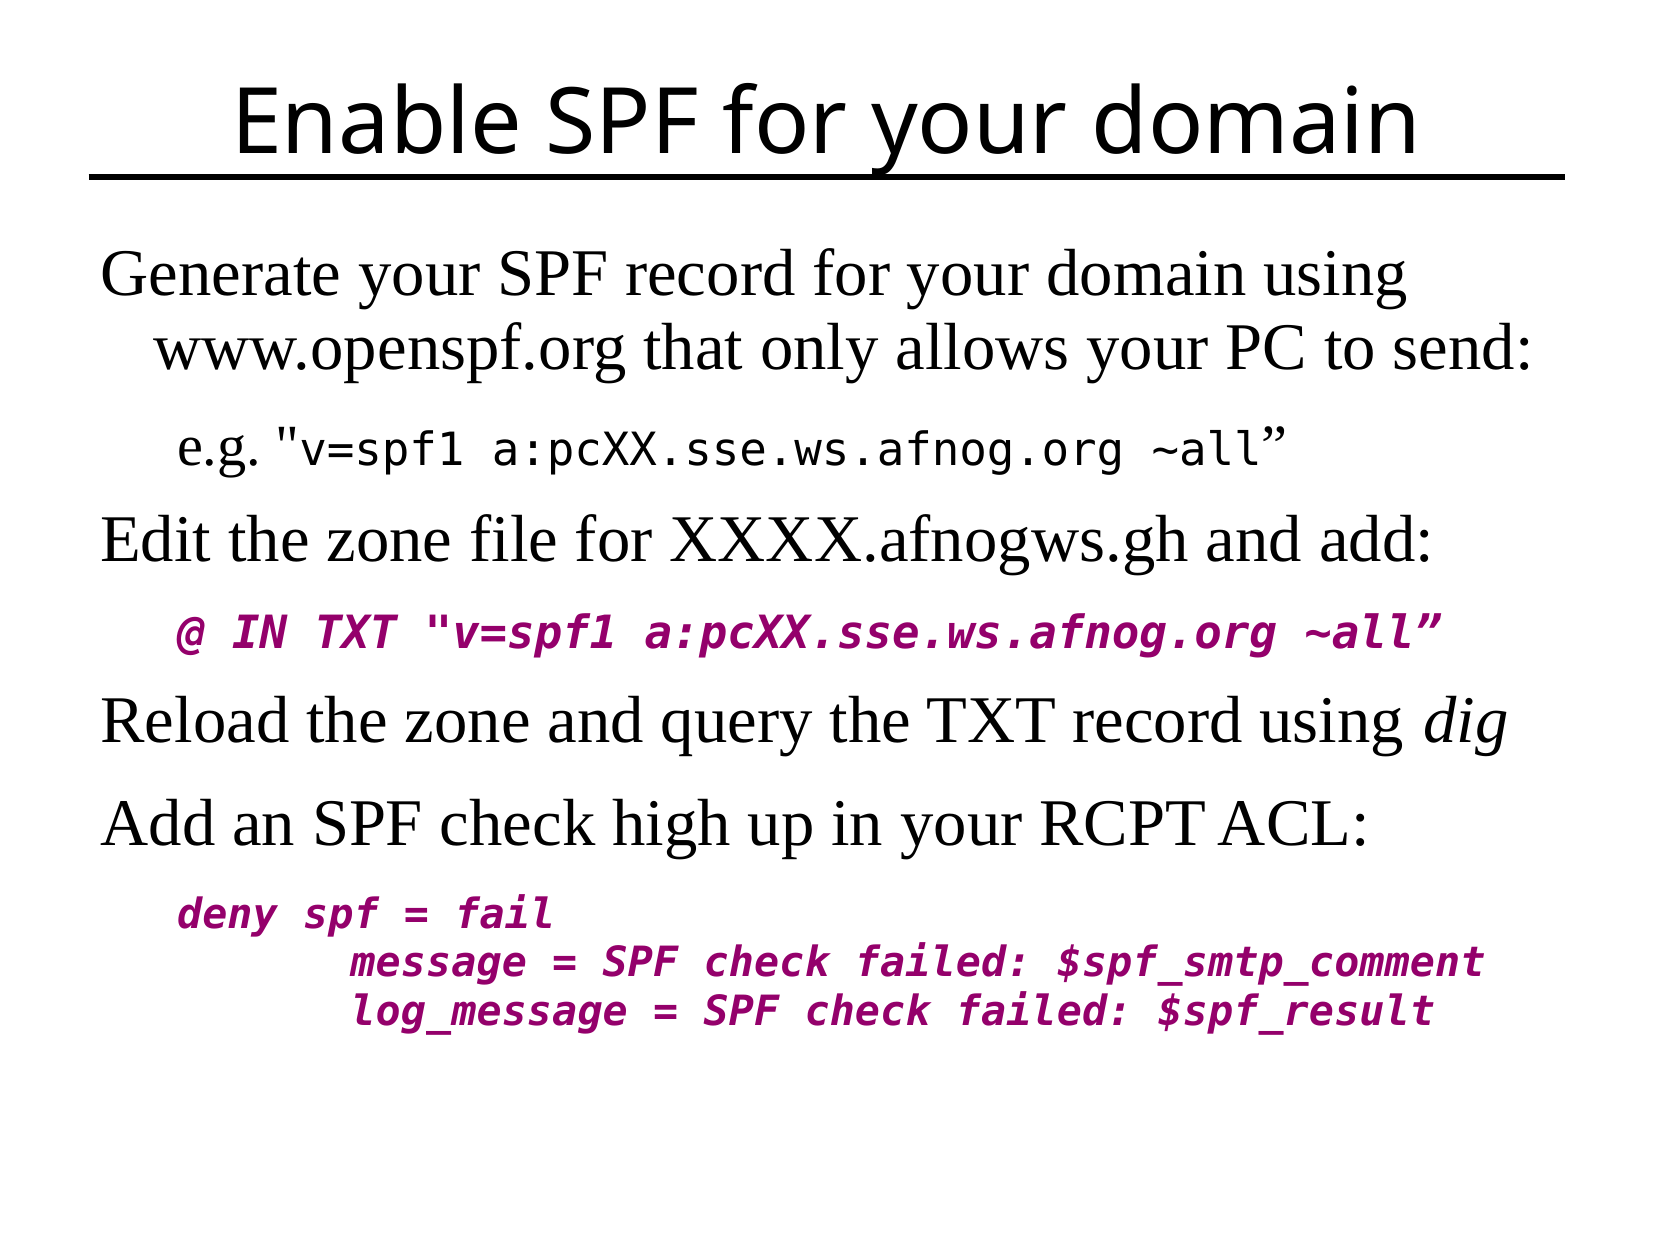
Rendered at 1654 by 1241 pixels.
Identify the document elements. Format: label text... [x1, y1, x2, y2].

list Generate your SPF record for your domain using www.openspf.org that only allows your PC to send: e.g. "v=spf1 a:pcXX.sse.ws.afnog.org ~all” Edit the zone file for XXXX.afnogws.gh and add: @ IN TXT "v=spf1 a:pcXX.sse.ws.afnog.org ~all” Reload the zone and query the TXT record using dig Add an SPF check high up in your RCPT ACL: deny spf = fail message = SPF check failed: $spf_smtp_comment log_message = SPF check failed: $spf_result [82, 236, 1571, 1108]
title Enable SPF for your domain [82, 36, 1571, 200]
